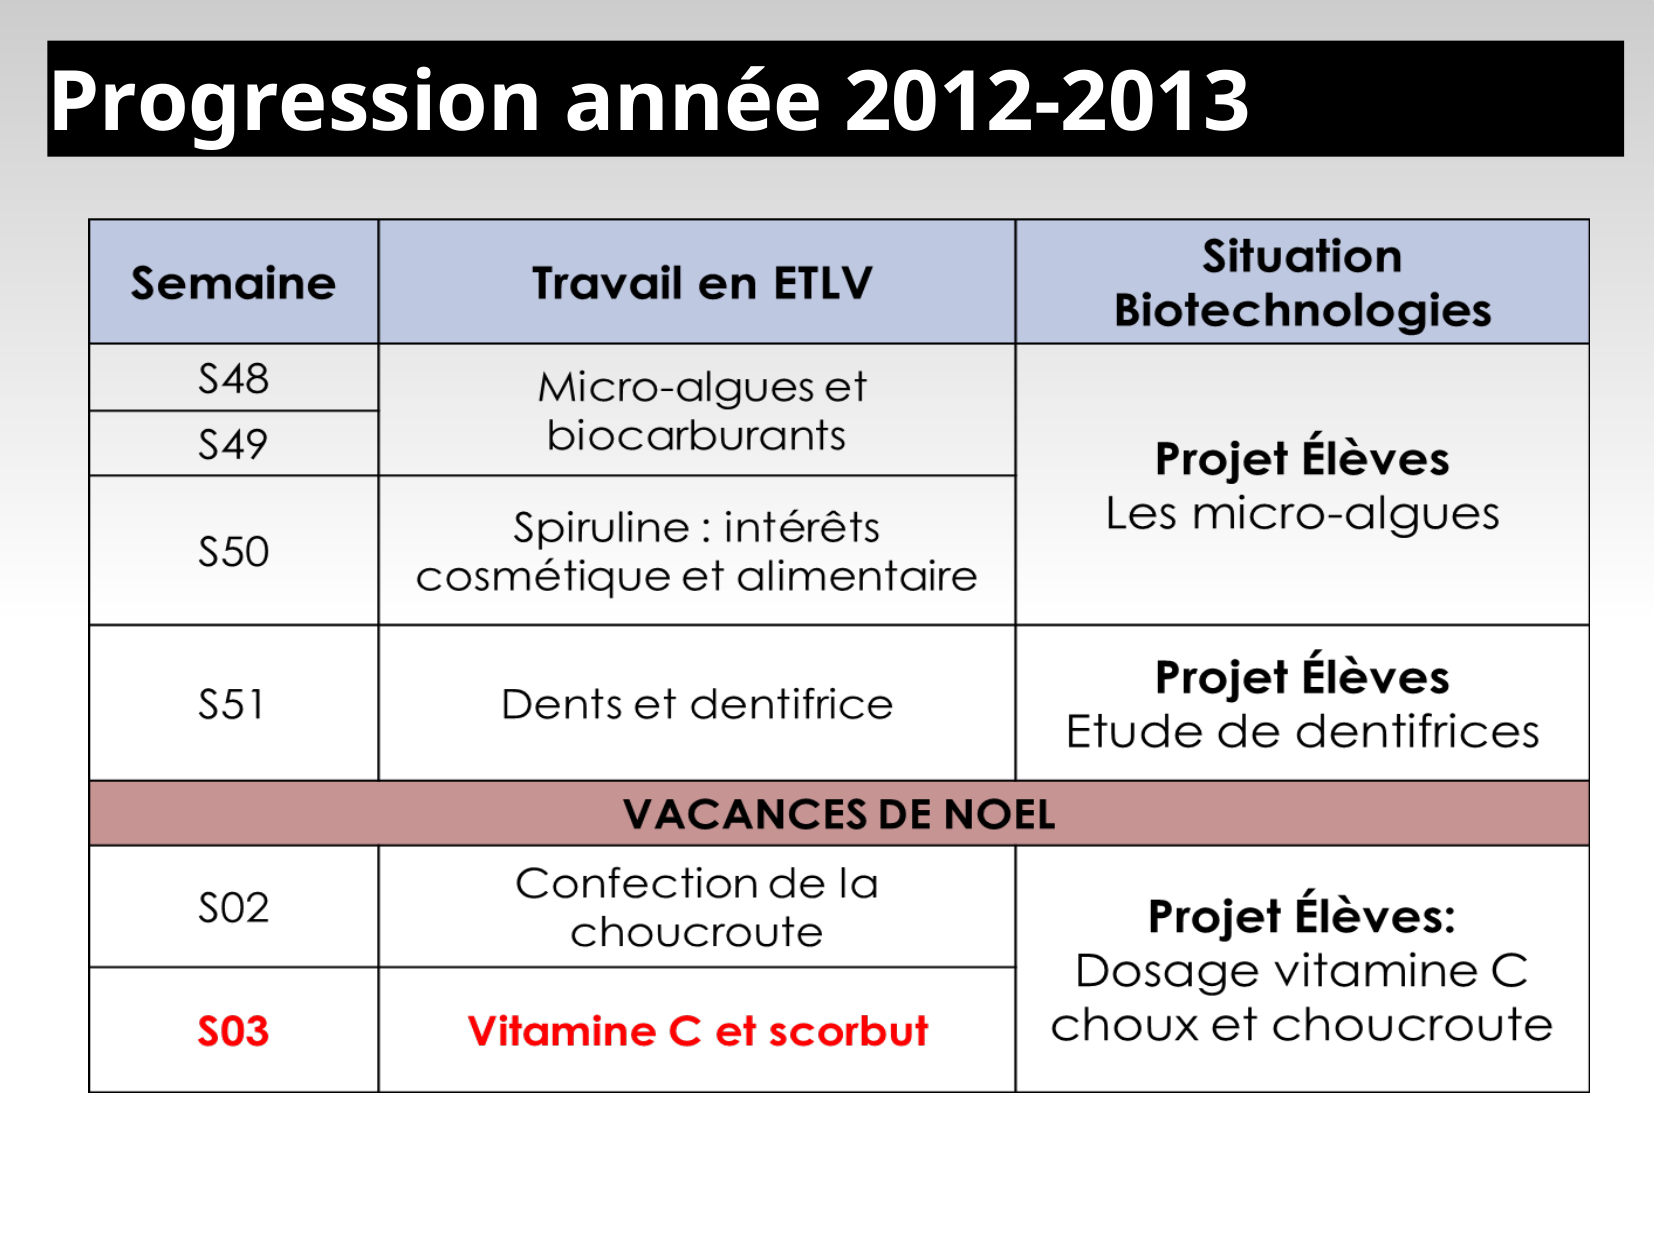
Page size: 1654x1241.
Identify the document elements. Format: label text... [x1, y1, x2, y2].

picture [88, 214, 1590, 1093]
title Progression année 2012-2013 [47, 40, 1625, 157]
